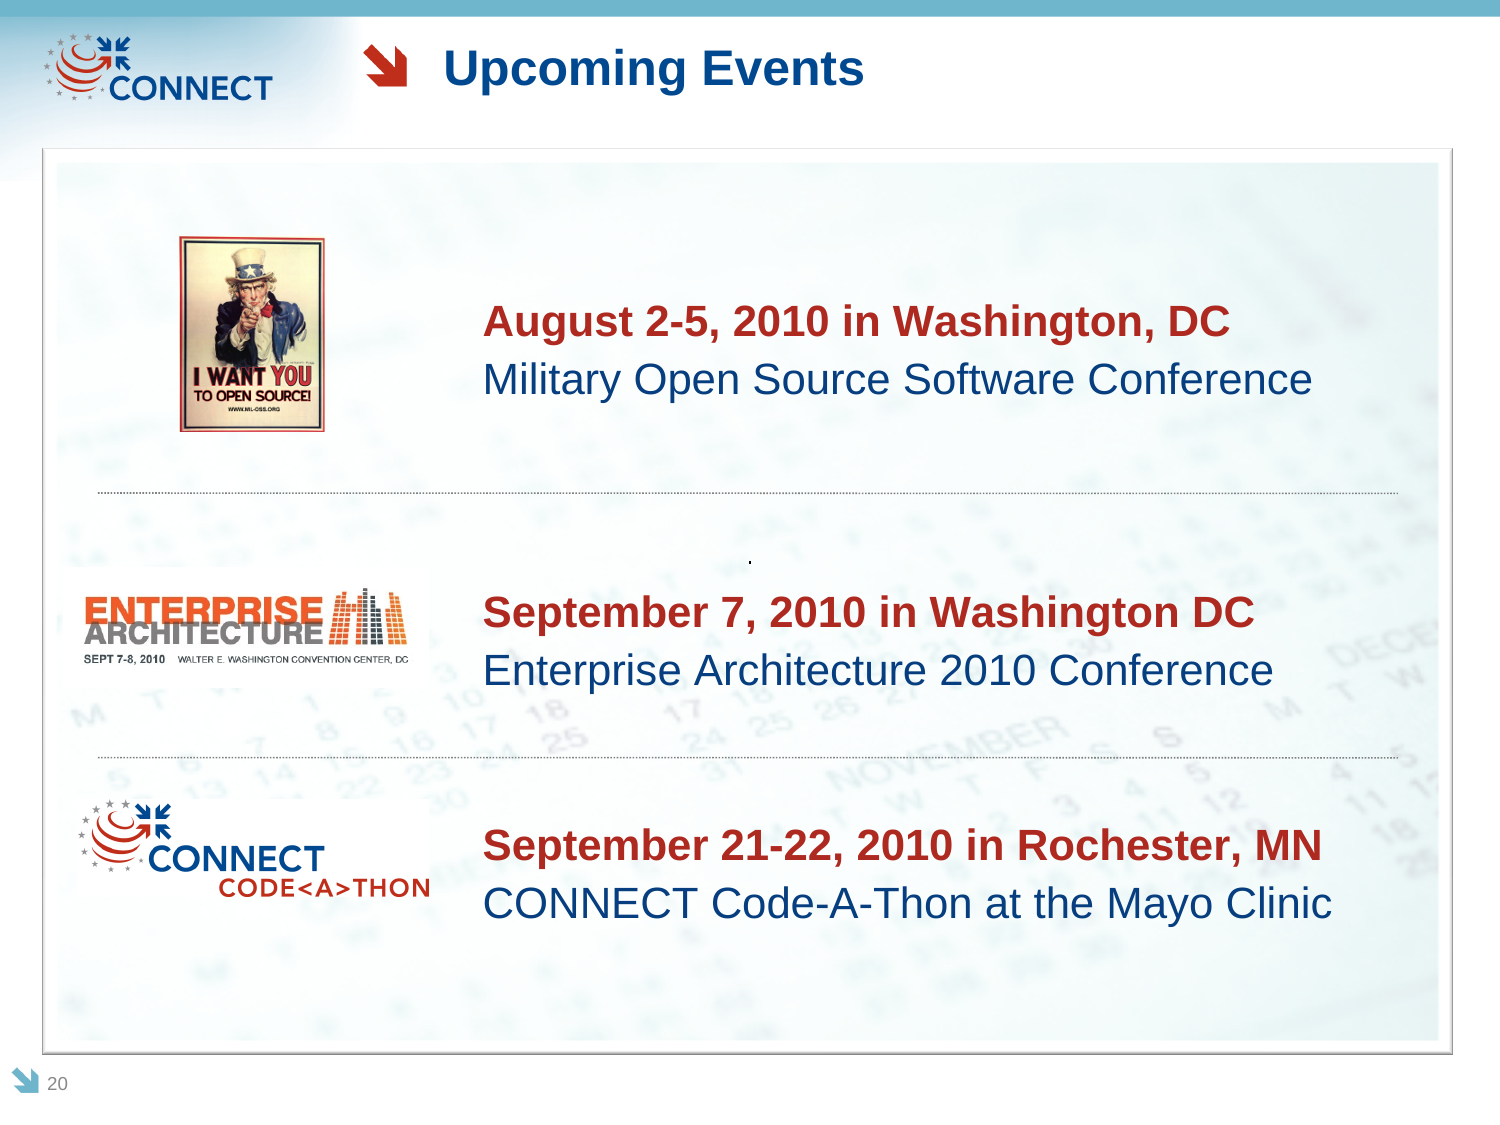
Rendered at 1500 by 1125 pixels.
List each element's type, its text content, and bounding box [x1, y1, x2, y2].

picture [10, 1066, 32, 1094]
picture [0, 17, 1455, 1058]
title Upcoming Events [428, 28, 1500, 213]
text_box <number> [32, 1053, 383, 1114]
list August 2-5, 2010 in Washington, DC Military Open Source Software Conference September 7, 2010 in Washington DC Enterprise Architecture 2010 Conference September 21-22, 2010 in Rochester, MN CONNECT Code-A-Thon at the Mayo Clinic [467, 202, 1500, 988]
